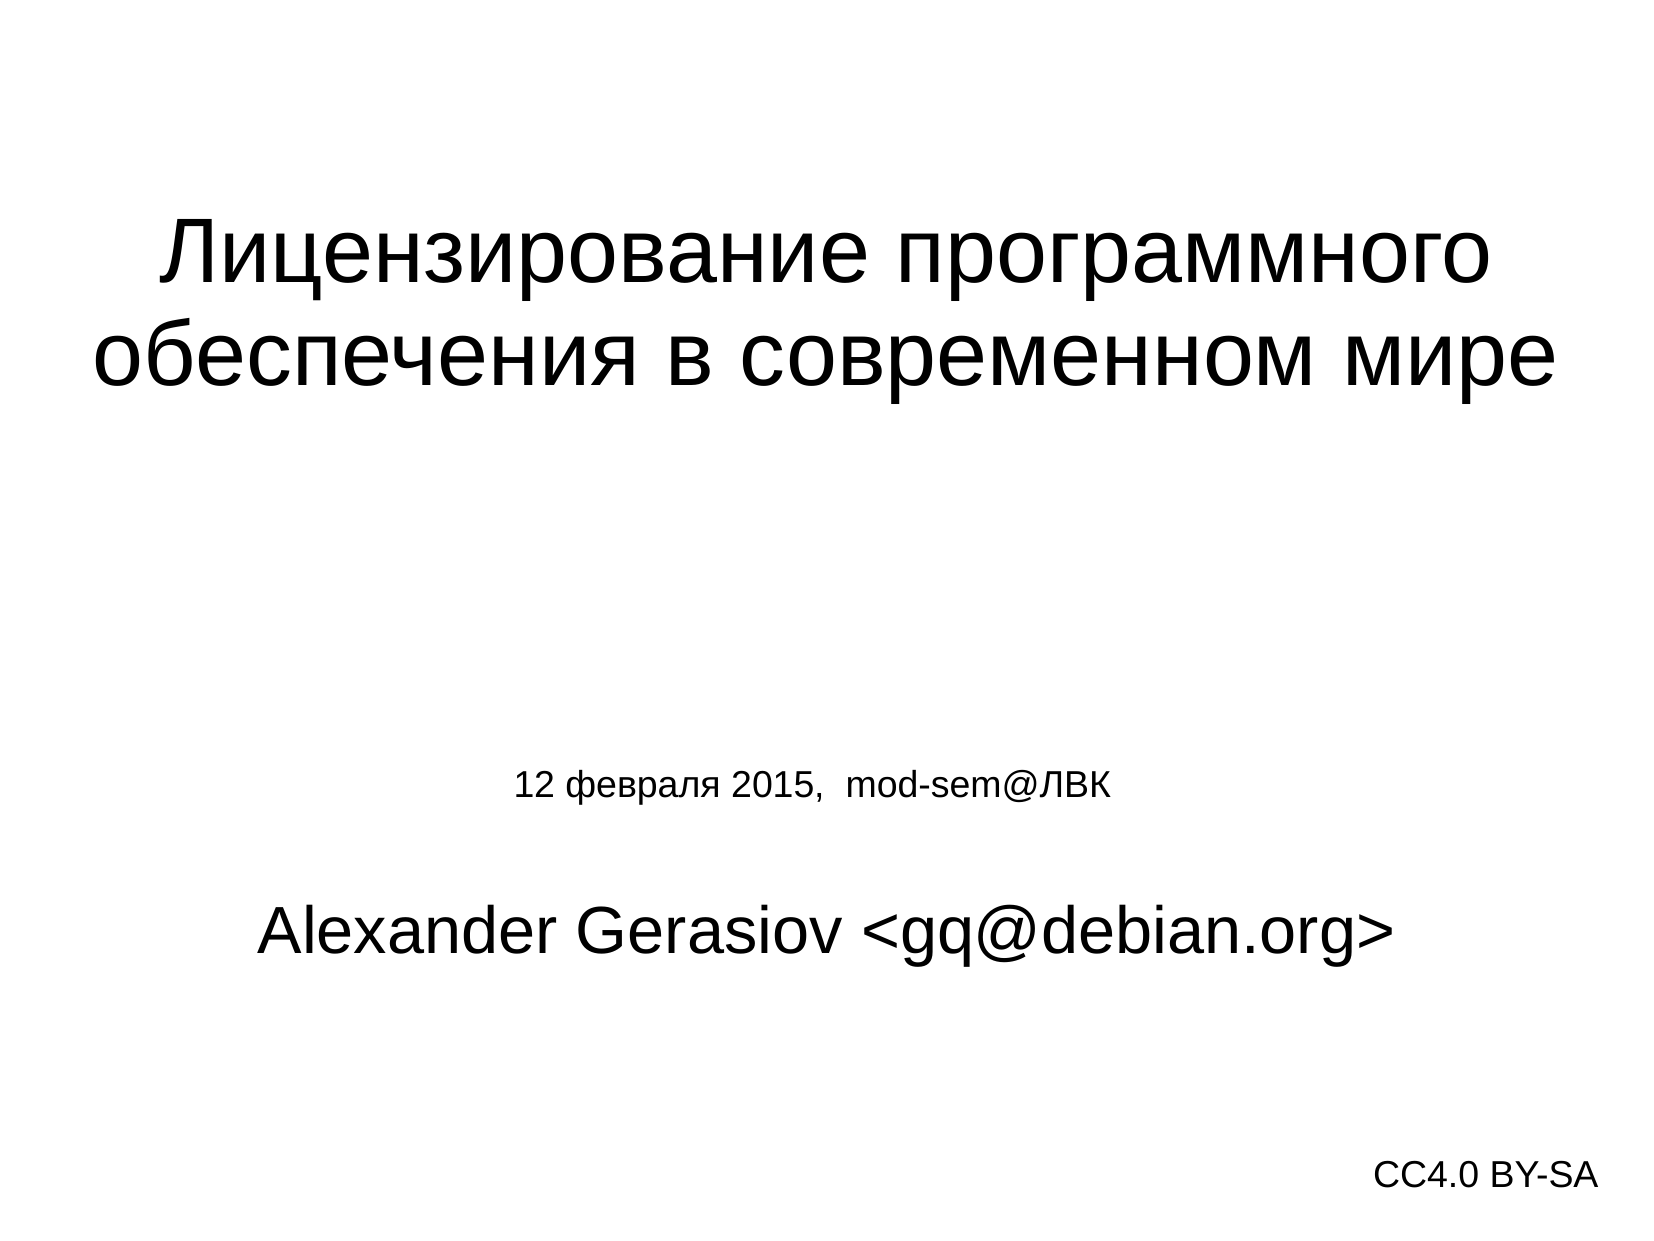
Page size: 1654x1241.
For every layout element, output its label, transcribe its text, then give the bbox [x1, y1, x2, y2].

text_box 12 февраля 2015, mod-sem@ЛВК [498, 755, 1126, 813]
text_box СС4.0 BY-SA [1358, 1145, 1614, 1203]
subtitle Alexander Gerasiov <gq@debian.org> [82, 850, 1571, 1010]
title Лицензирование программного обеспечения в современном мире [82, 49, 1571, 556]
